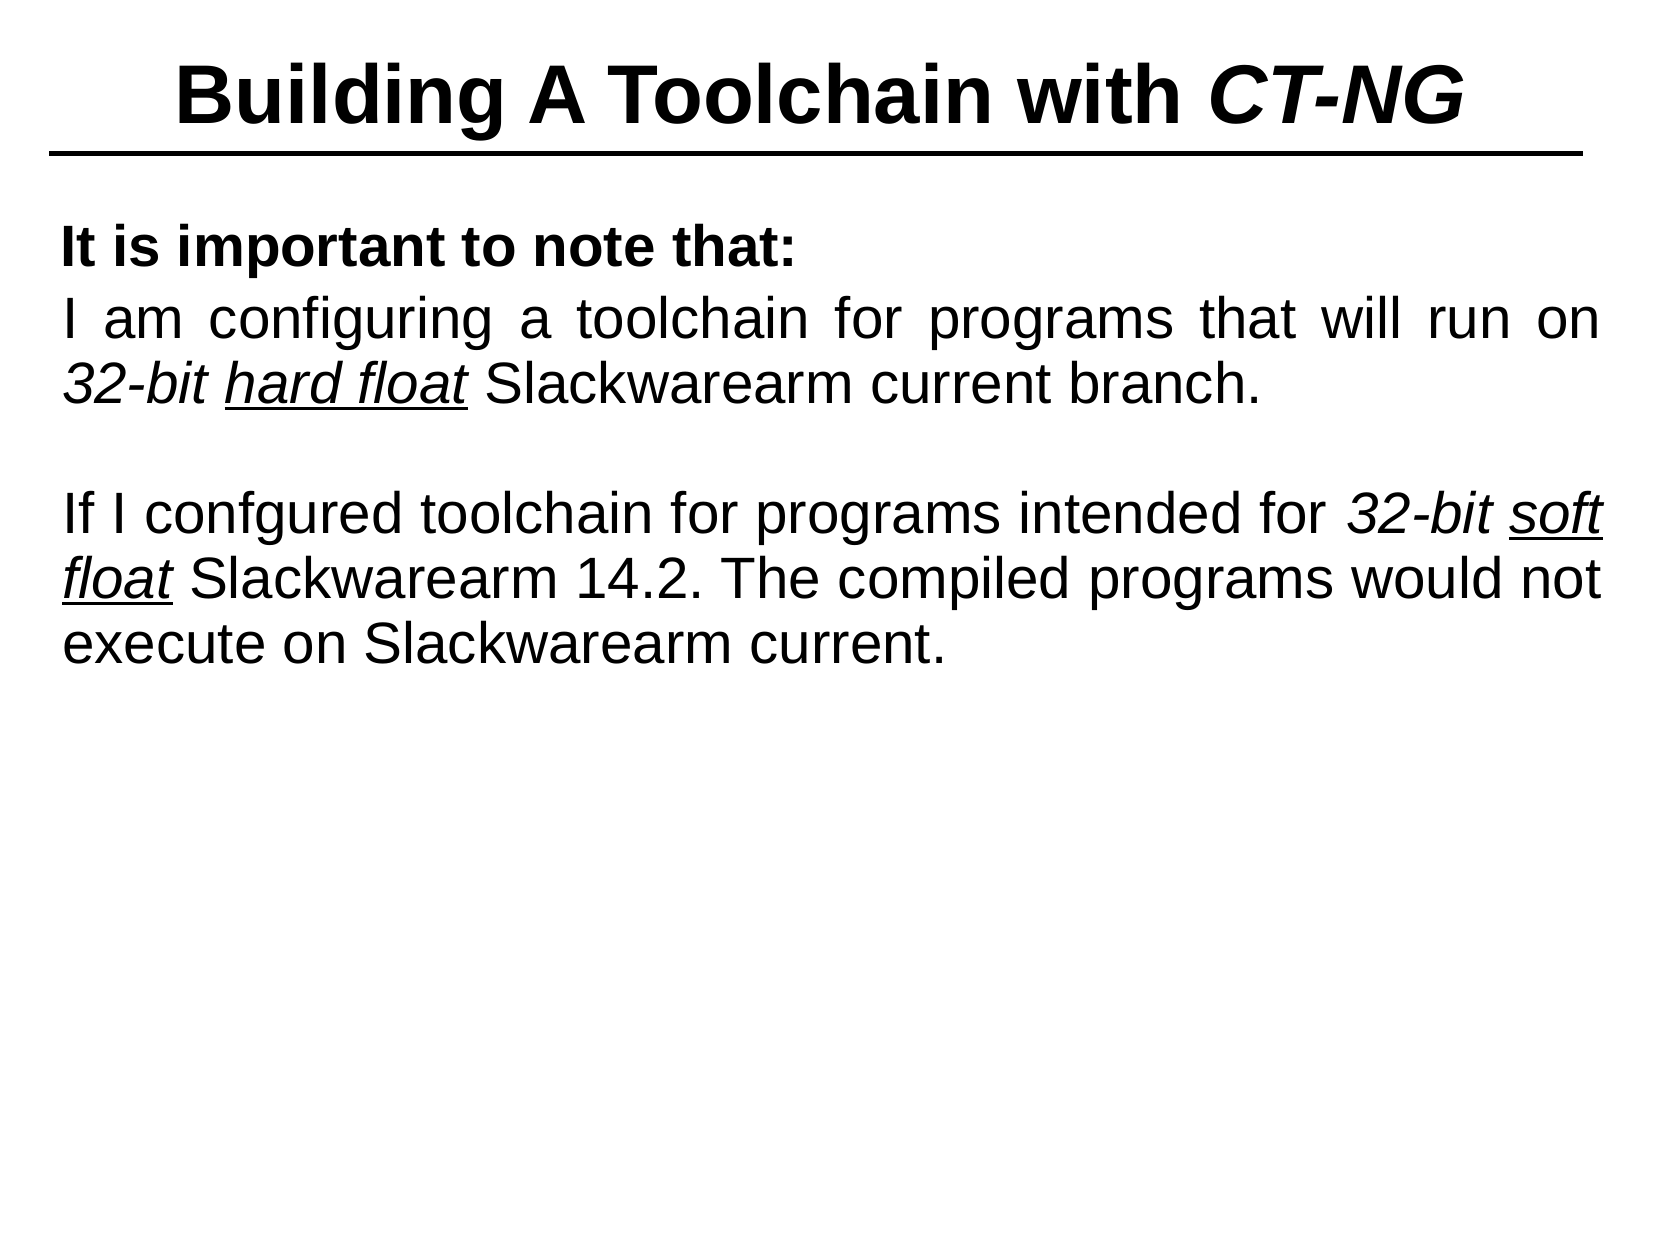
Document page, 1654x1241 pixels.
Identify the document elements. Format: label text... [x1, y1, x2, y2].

text_box Building A Toolchain with CT-NG [42, 40, 1600, 183]
text_box I am configuring a toolchain for programs that will run on 32-bit hard float Slackwarearm current branch. If I confgured toolchain for programs intended for 32-bit soft float Slackwarearm 14.2. The compiled programs would not execute on Slackwarearm current. [47, 278, 1619, 684]
text_box It is important to note that: [45, 206, 1161, 296]
